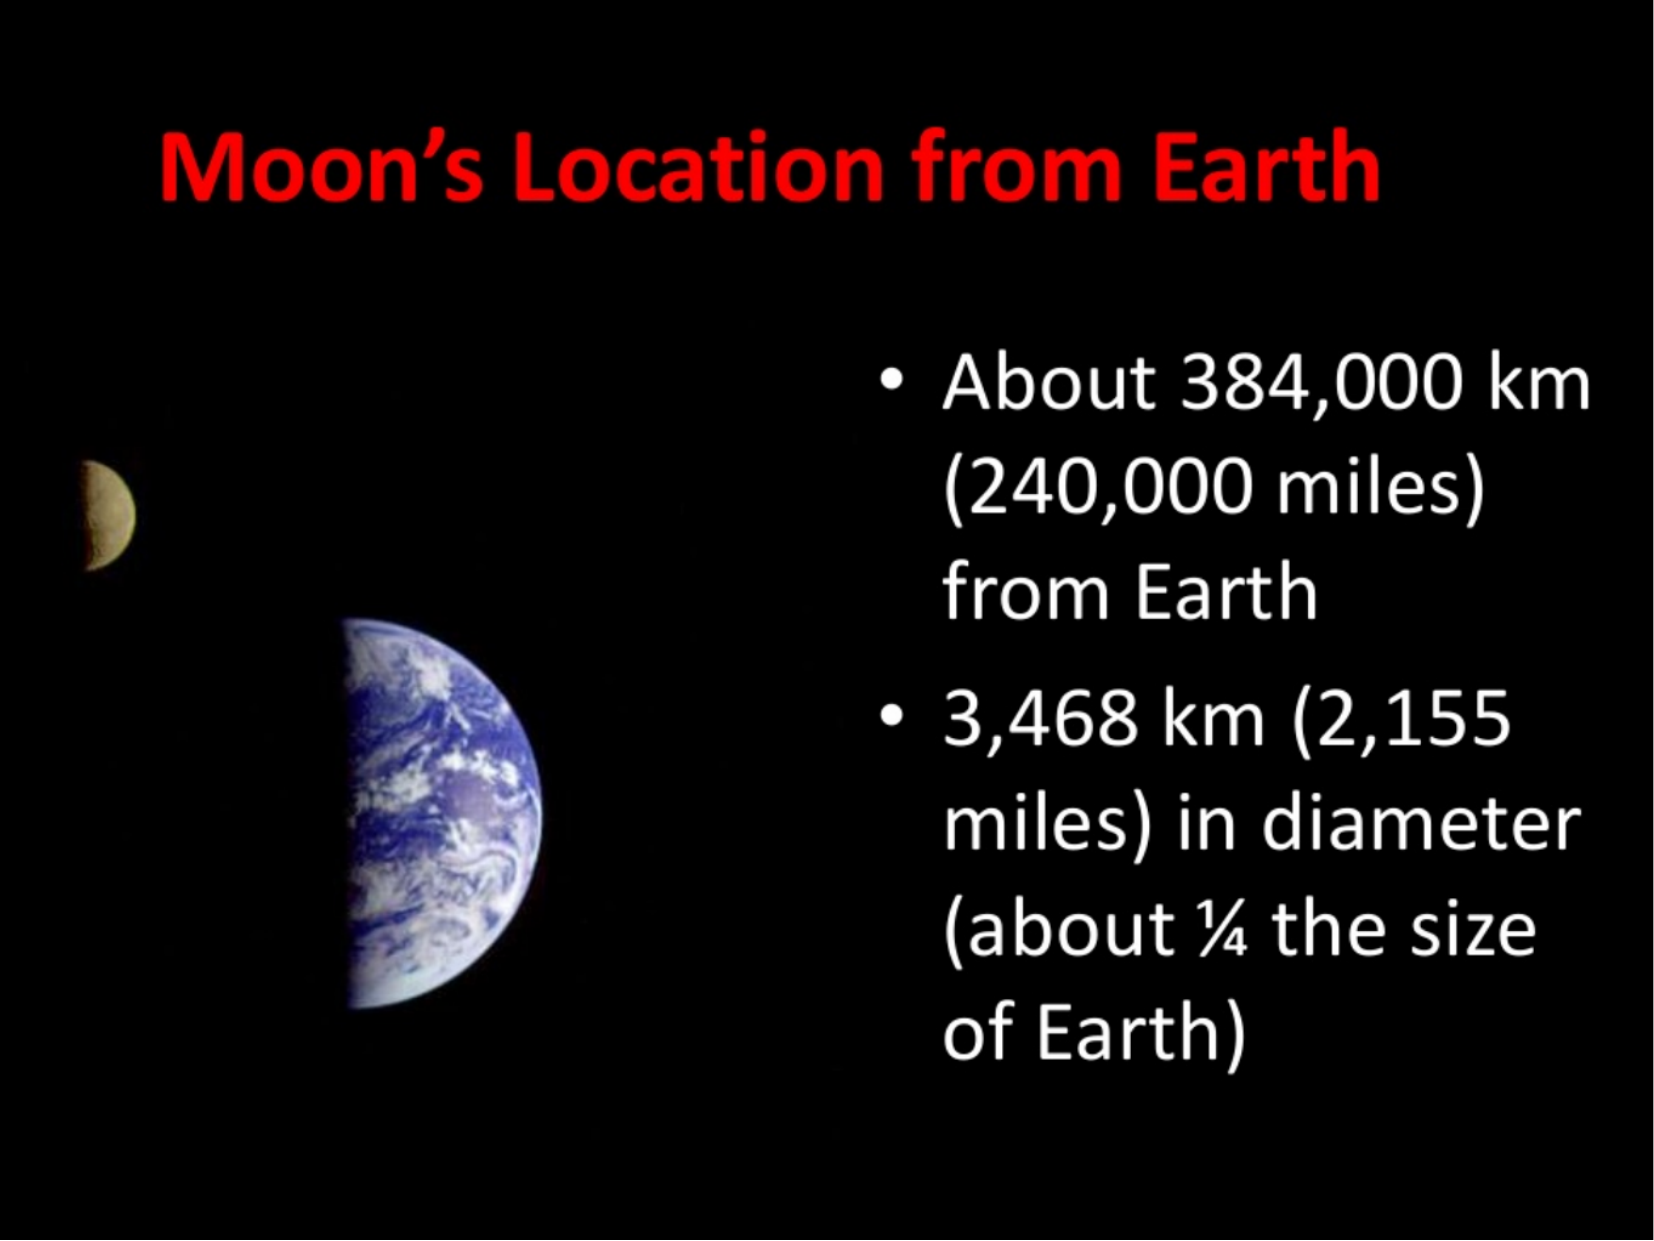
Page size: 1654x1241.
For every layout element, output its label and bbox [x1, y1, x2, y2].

picture [0, 102, 1591, 1141]
